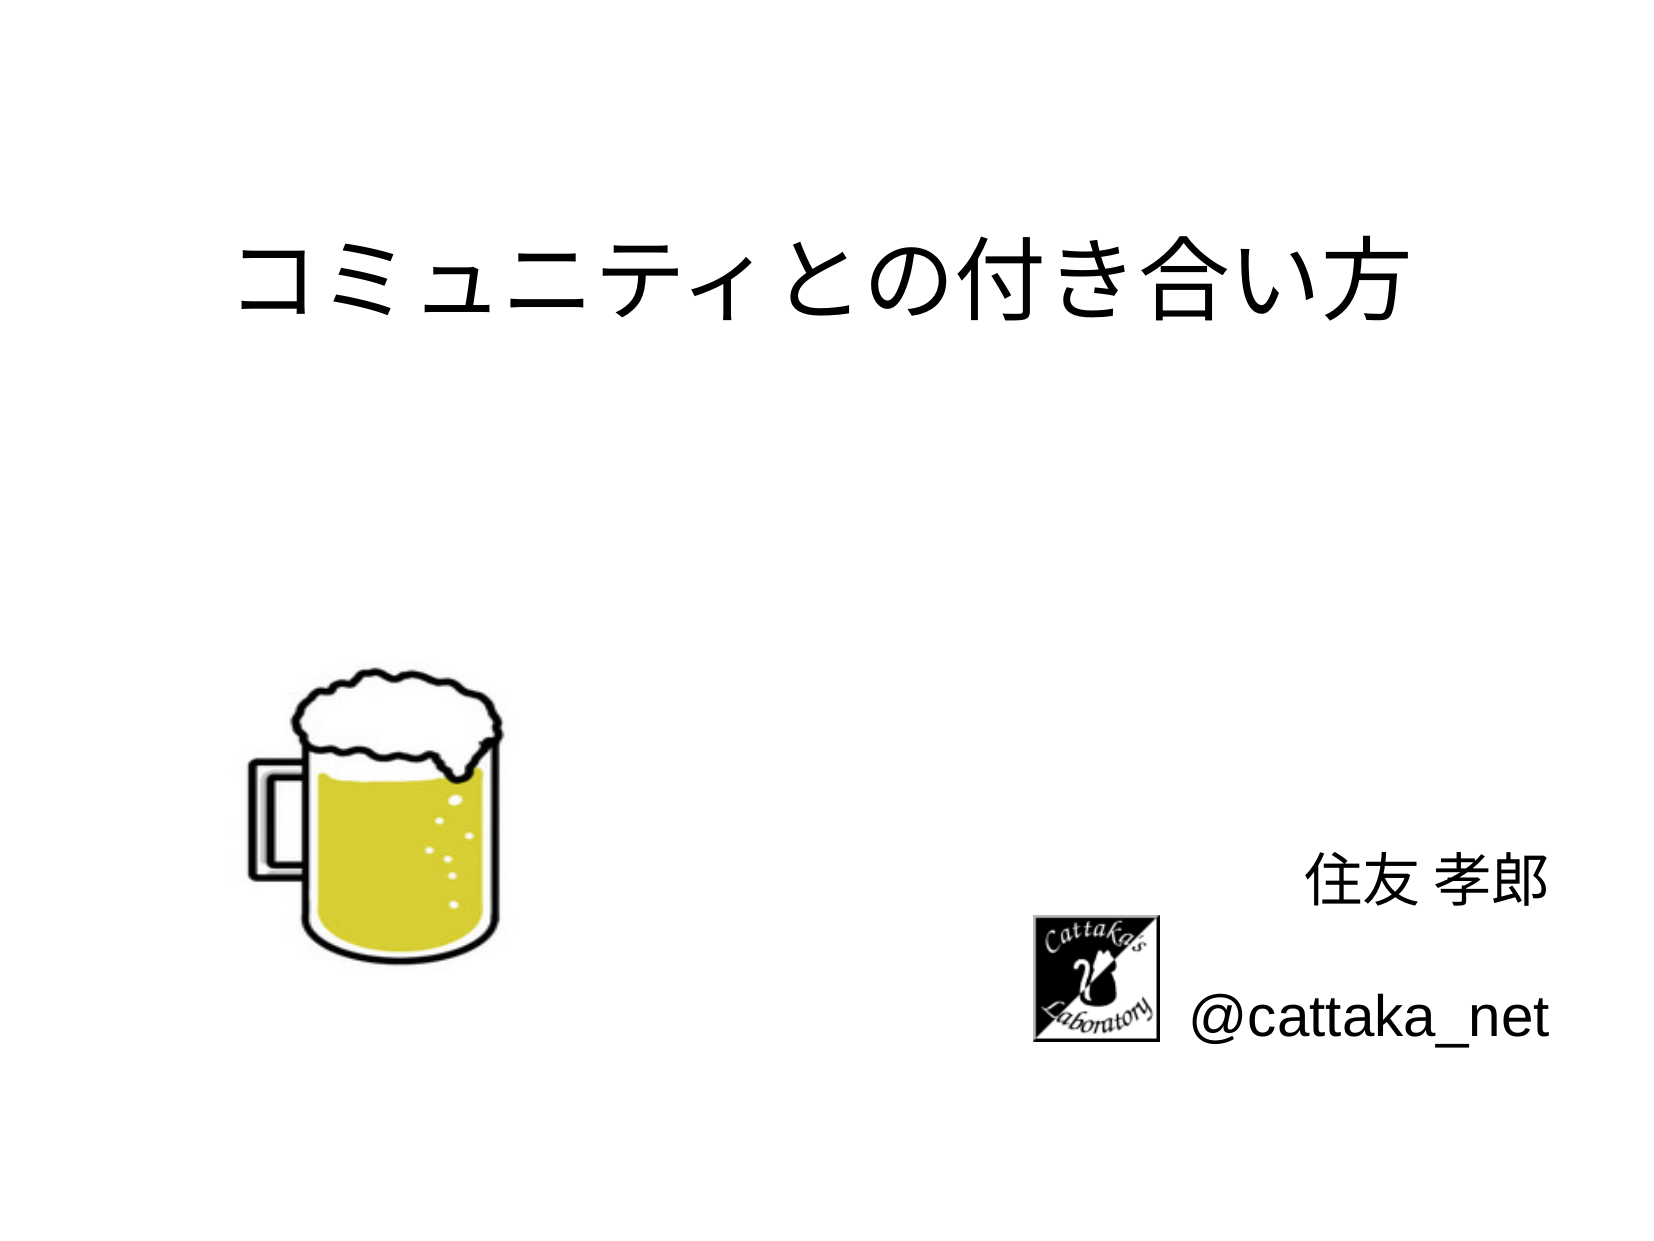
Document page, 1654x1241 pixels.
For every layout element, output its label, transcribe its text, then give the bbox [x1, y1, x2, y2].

text_box 住友 孝郎 @cattaka_net [1122, 826, 1565, 1024]
picture [156, 629, 621, 1004]
picture [1033, 915, 1160, 1042]
title コミュニティとの付き合い方 [76, 177, 1565, 370]
